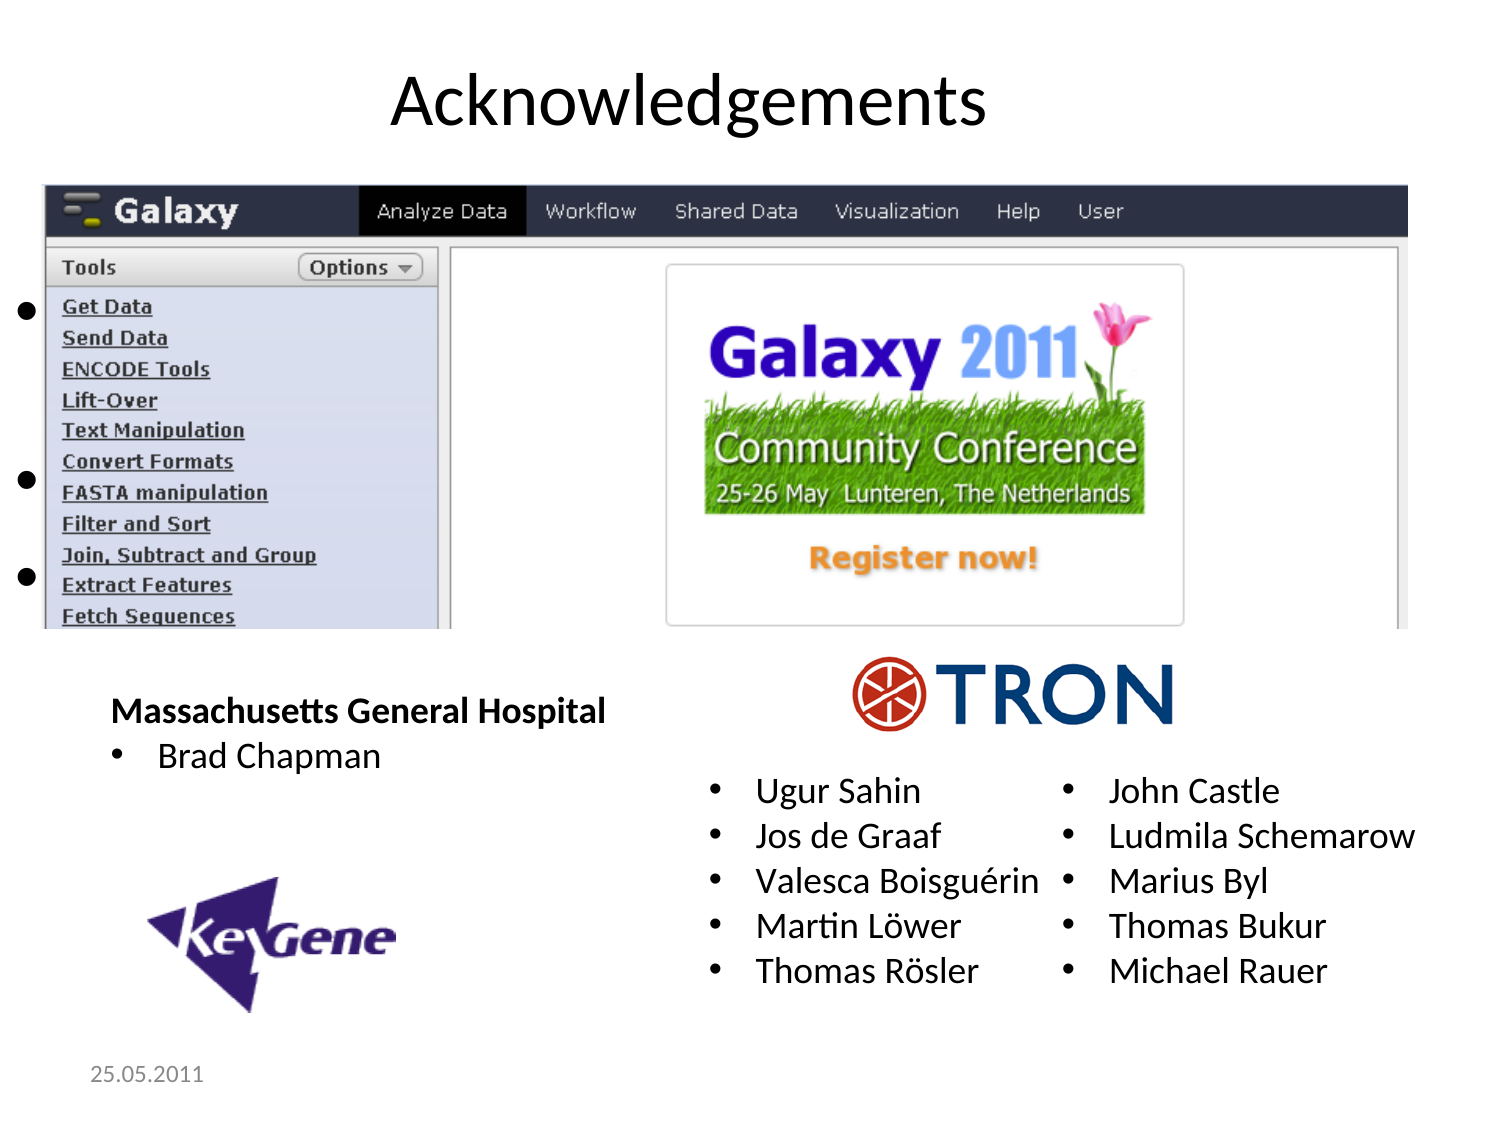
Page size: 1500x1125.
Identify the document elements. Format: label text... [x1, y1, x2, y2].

text_box Ugur Sahin Jos de Graaf Valesca Boisguérin Martin Löwer Thomas Rösler [693, 758, 1069, 1001]
picture [41, 184, 1408, 629]
text_box Acknowledgements [375, 43, 1003, 148]
text_box 25.05.2011 [75, 1042, 426, 1103]
list [0, 262, 1351, 1005]
text_box Massachusetts General Hospital Brad Chapman [95, 678, 698, 785]
picture [844, 655, 1176, 732]
text_box John Castle Ludmila Schemarow Marius Byl Thomas Bukur Michael Rauer [1069, 758, 1447, 1001]
picture [147, 878, 396, 1013]
